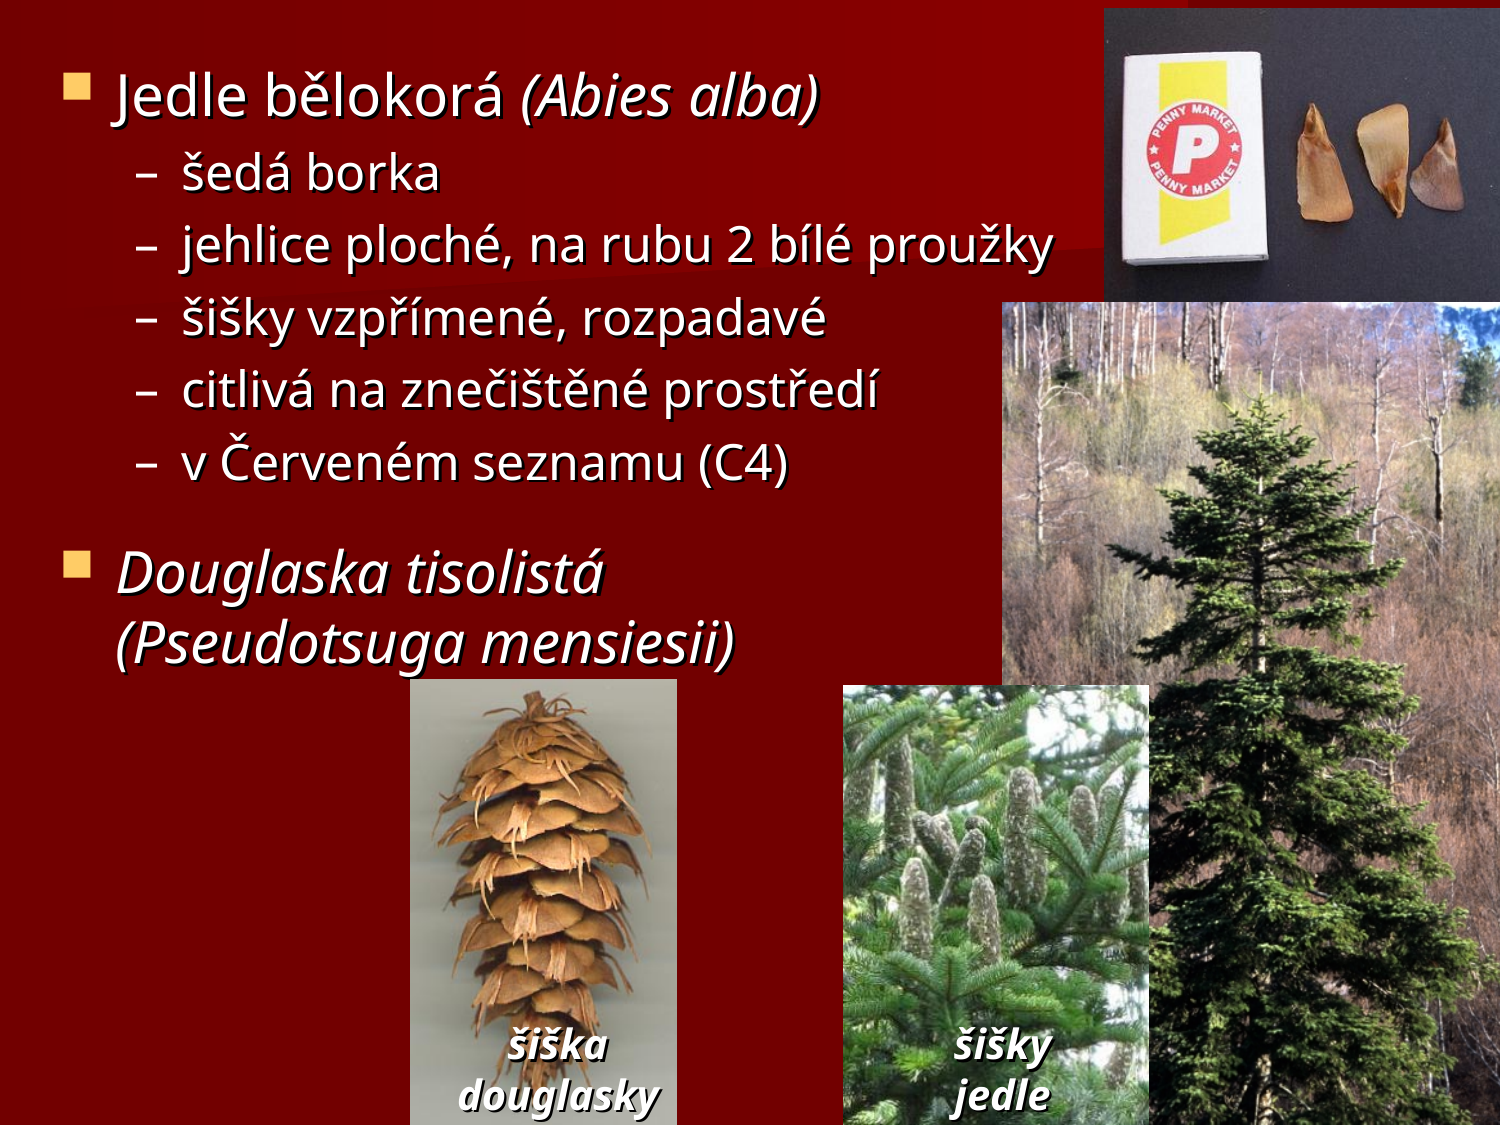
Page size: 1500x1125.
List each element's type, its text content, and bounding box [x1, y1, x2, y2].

picture [410, 679, 677, 1035]
text_box šišky jedle [890, 1035, 1116, 1102]
picture [843, 8, 1500, 1125]
list Jedle bělokorá (Abies alba) šedá borka jehlice ploché, na rubu 2 bílé proužky šišky vzpřímené, rozpadavé citlivá na znečištěné prostředí v Červeném seznamu (C4) Douglaska tisolistá (Pseudotsuga mensiesii) [44, 50, 1395, 1067]
picture [410, 1102, 677, 1125]
text_box šiška douglasky [398, 1035, 718, 1102]
